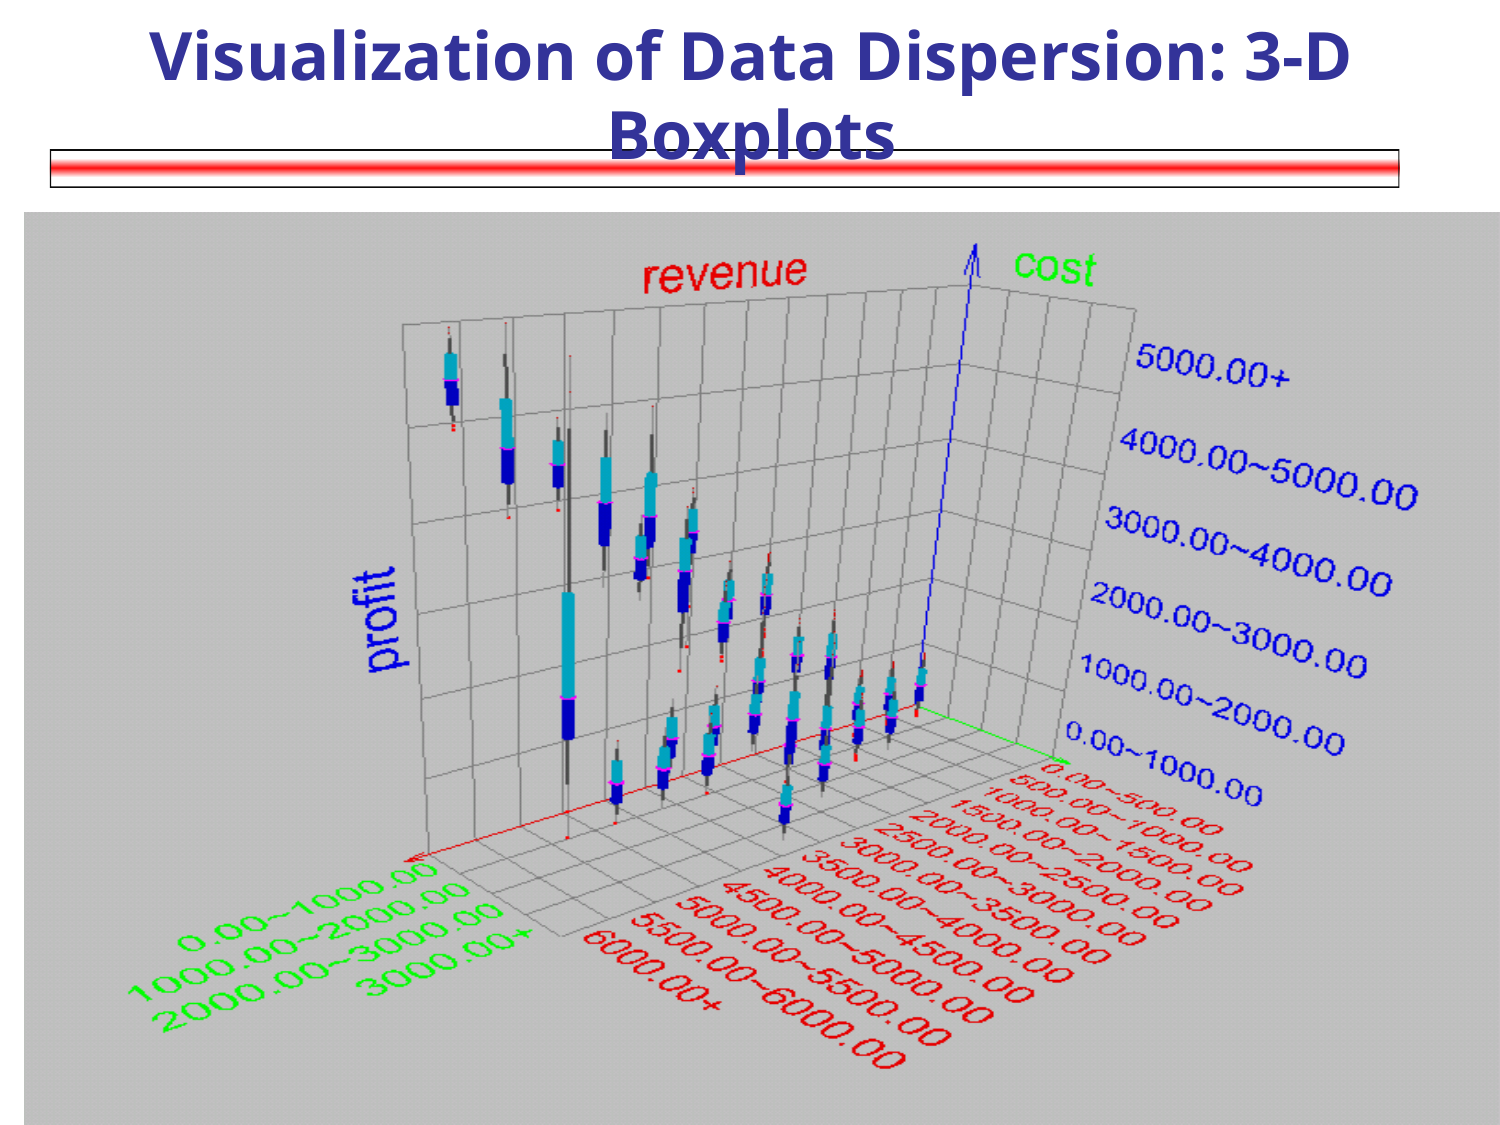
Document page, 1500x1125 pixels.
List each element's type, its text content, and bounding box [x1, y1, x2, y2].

picture [24, 212, 1500, 1125]
title Visualization of Data Dispersion: 3-D Boxplots [1, 5, 1500, 181]
